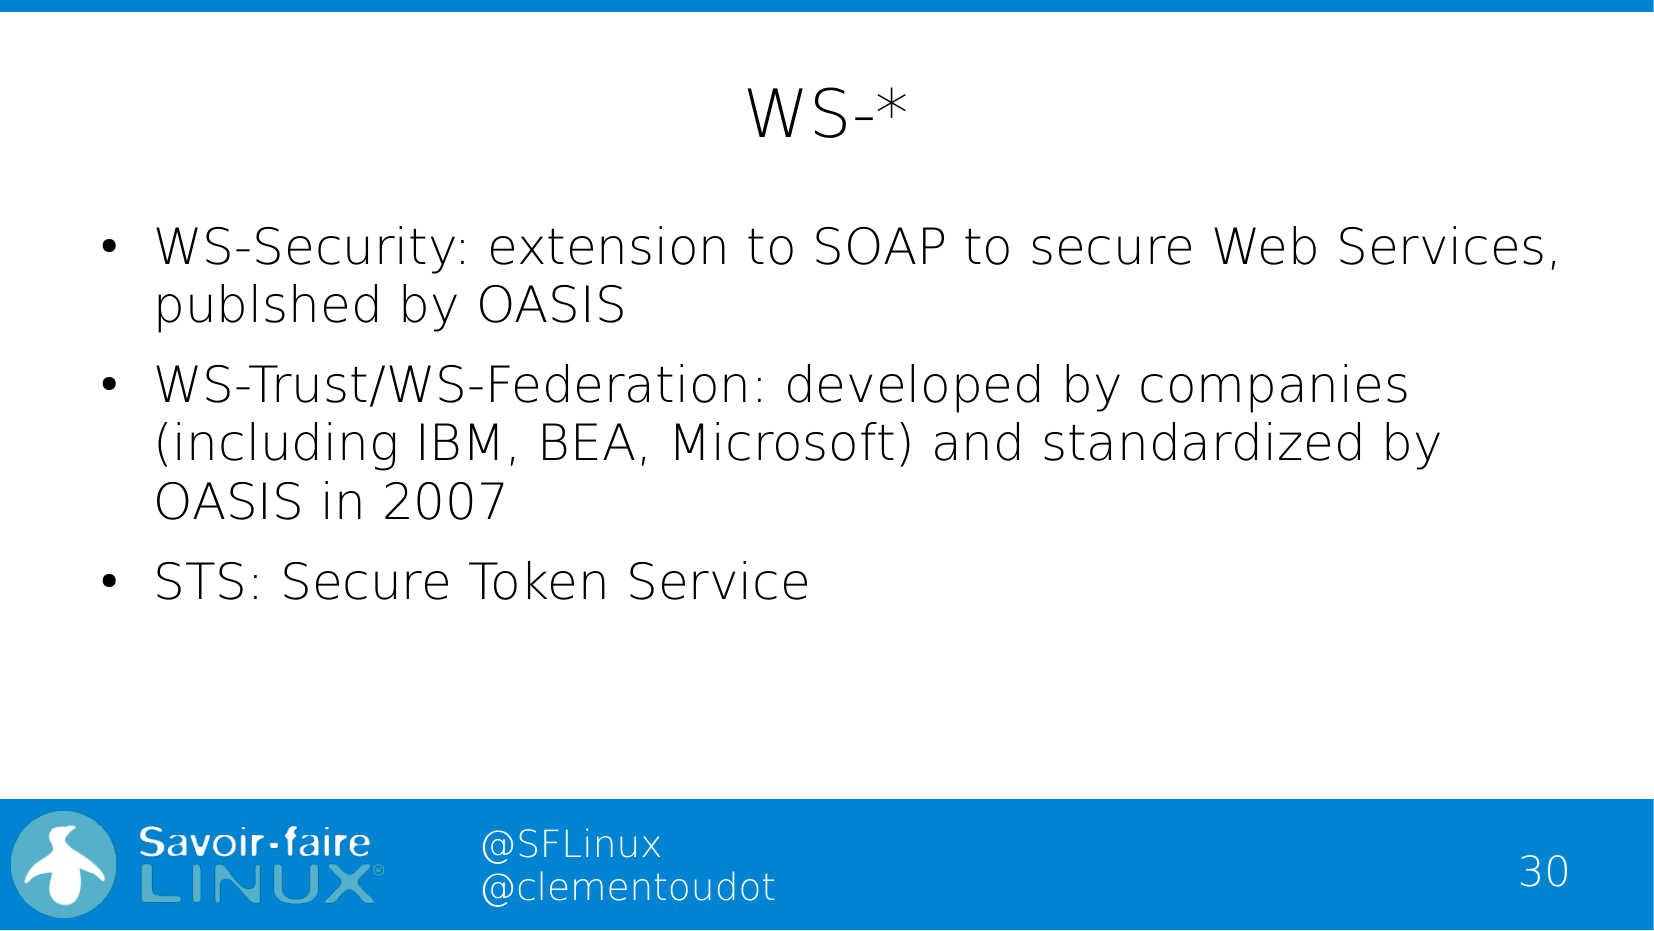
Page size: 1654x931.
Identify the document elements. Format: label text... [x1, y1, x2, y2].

title WS-* [82, 37, 1571, 193]
list WS-Security: extension to SOAP to secure Web Services, publshed by OASIS WS-Trust/WS-Federation: developed by companies (including IBM, BEA, Microsoft) and standardized by OASIS in 2007 STS: Secure Token Service [82, 217, 1571, 758]
picture [11, 811, 384, 918]
